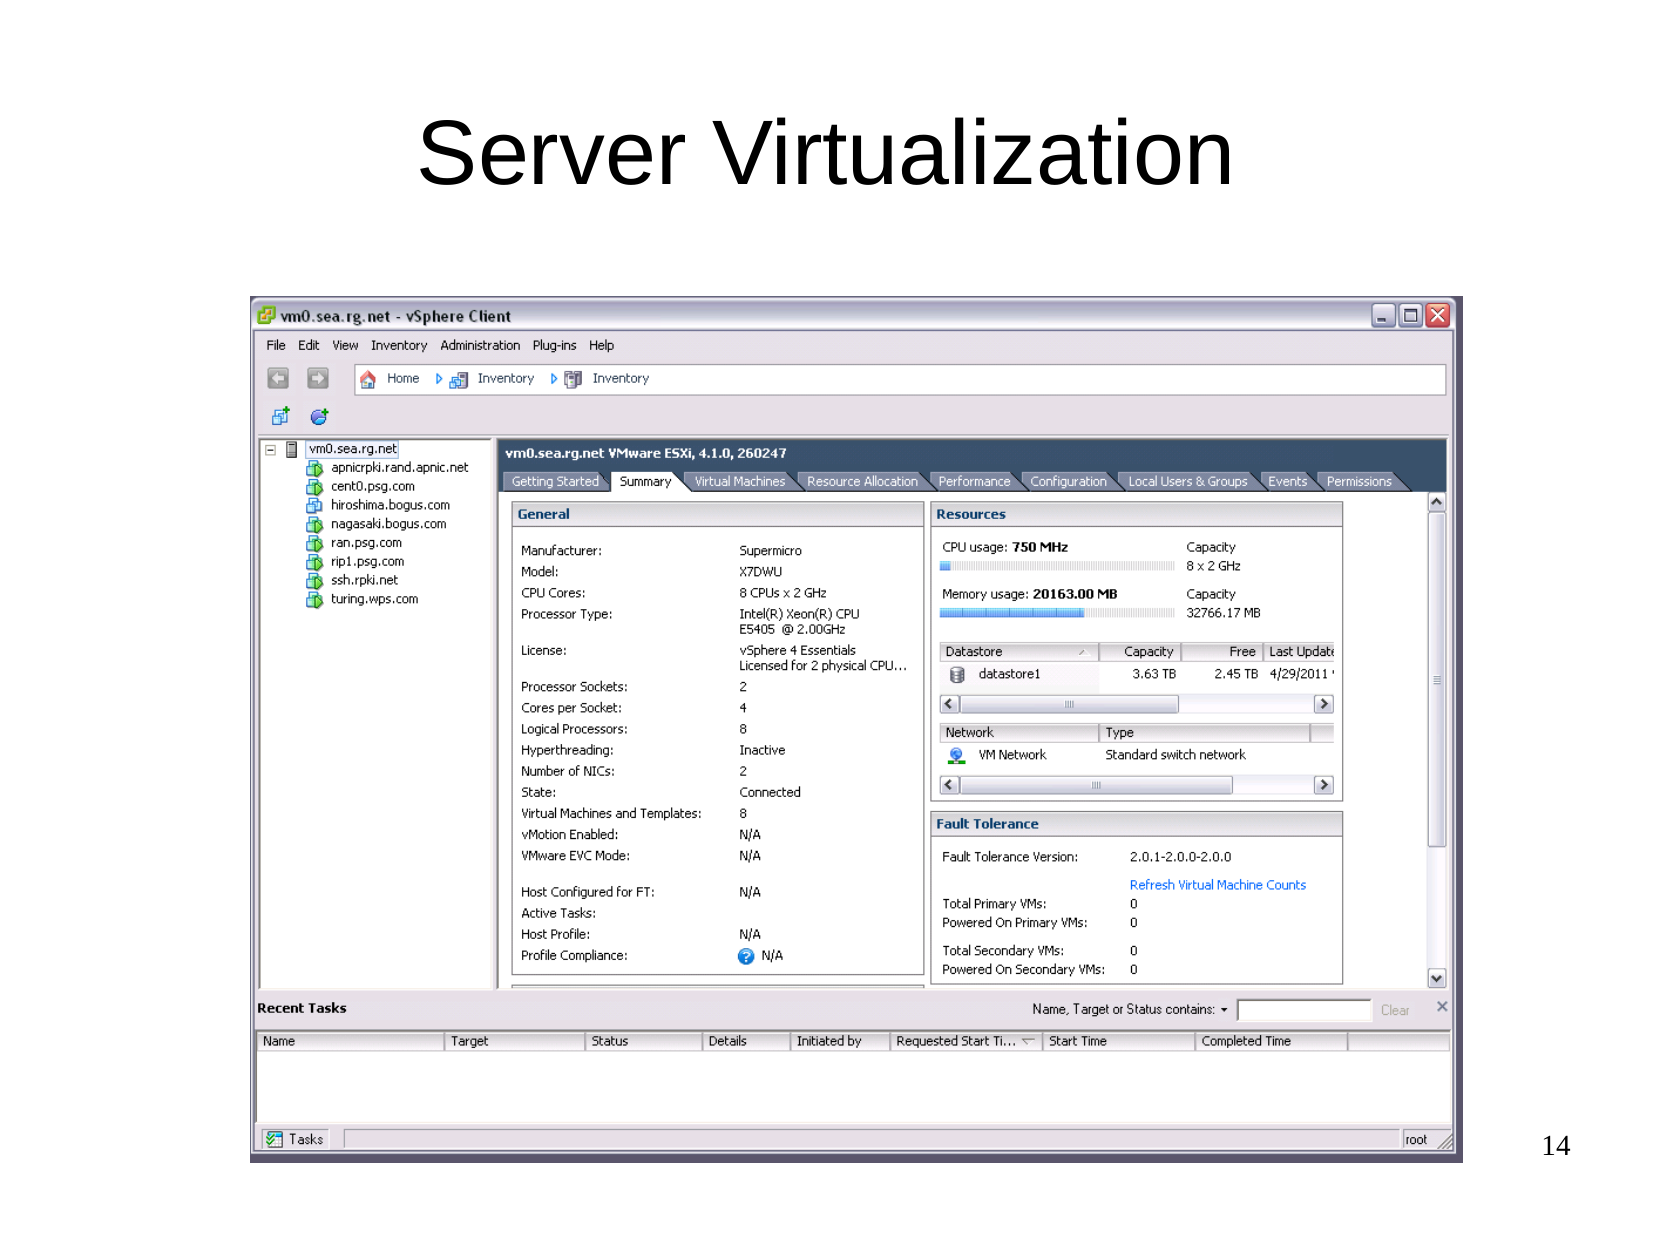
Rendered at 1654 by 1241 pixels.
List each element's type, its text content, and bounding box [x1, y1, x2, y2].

picture [250, 296, 1463, 1163]
title Server Virtualization [82, 49, 1571, 257]
